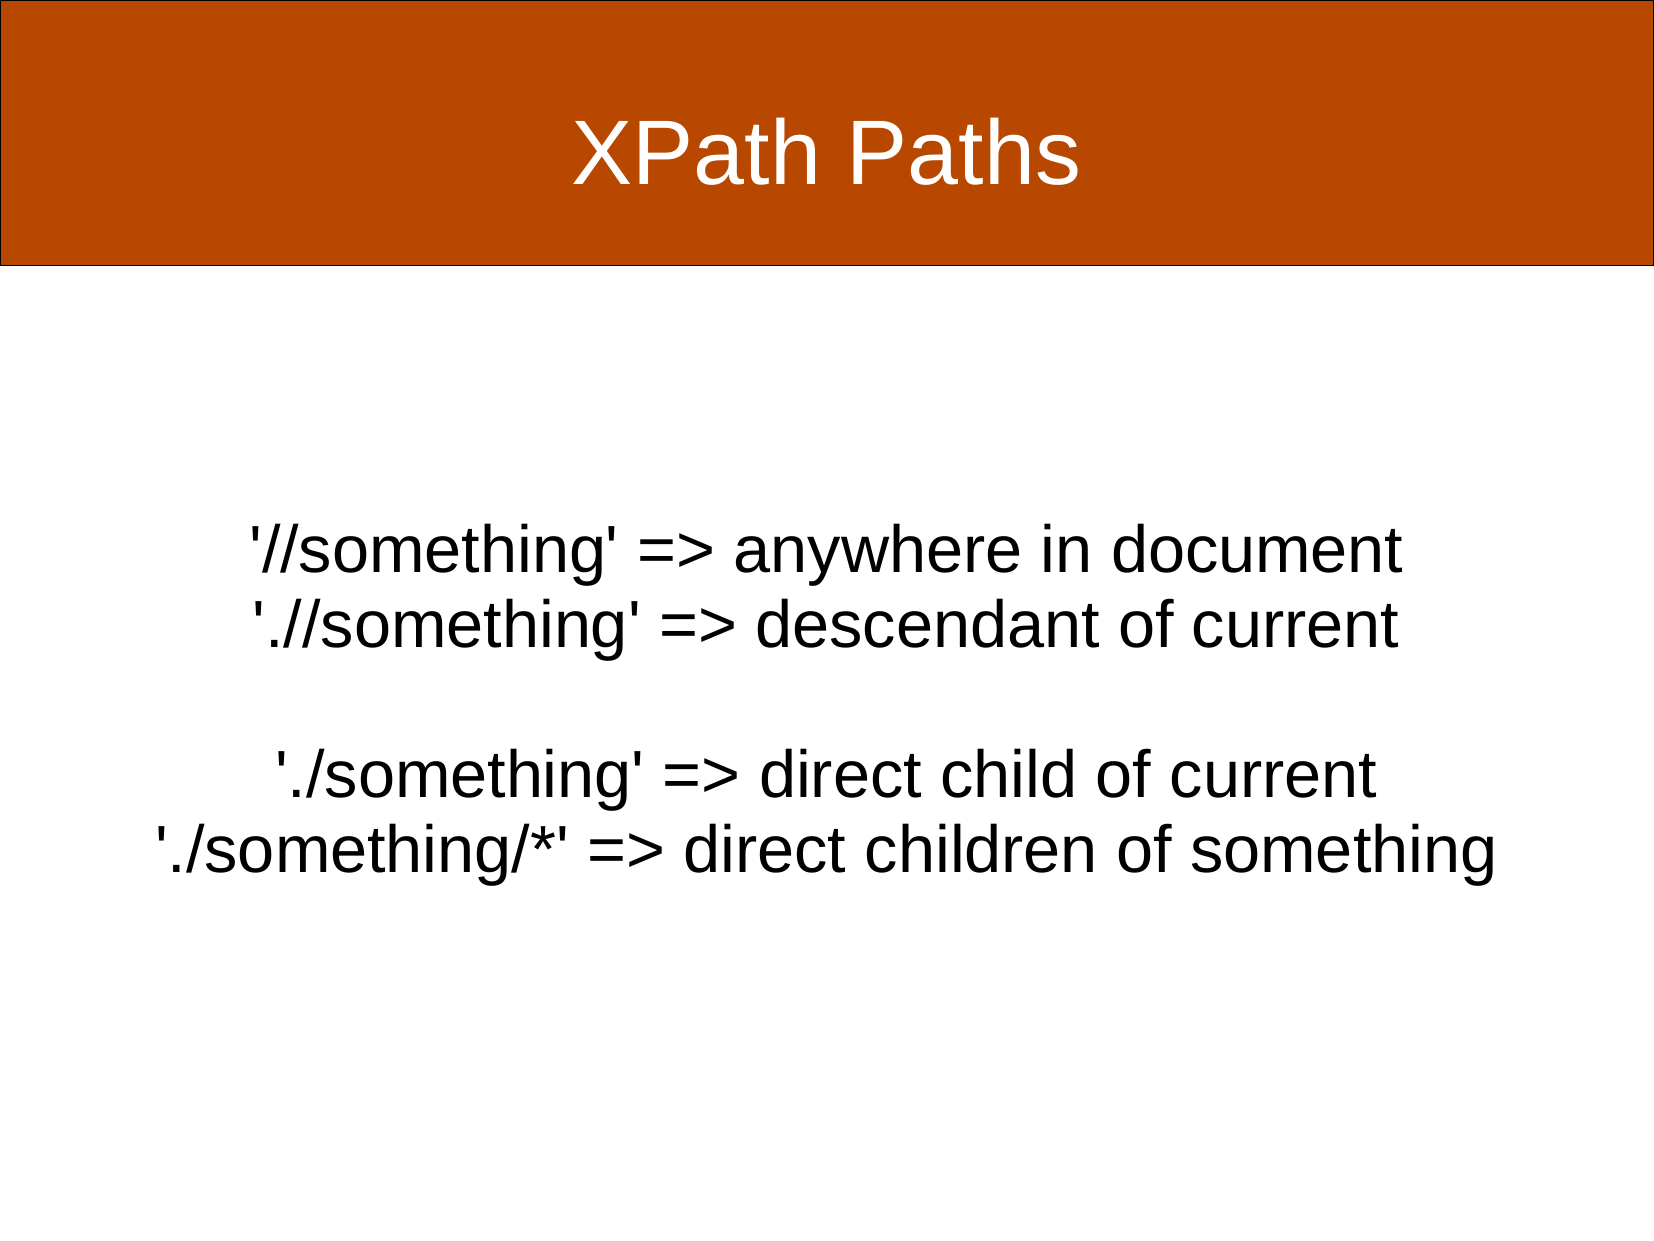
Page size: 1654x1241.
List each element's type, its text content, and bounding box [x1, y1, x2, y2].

subtitle '//something' => anywhere in document './/something' => descendant of current './something' => direct child of current './something/*' => direct children of something [82, 297, 1571, 1102]
title XPath Paths [82, 56, 1571, 250]
